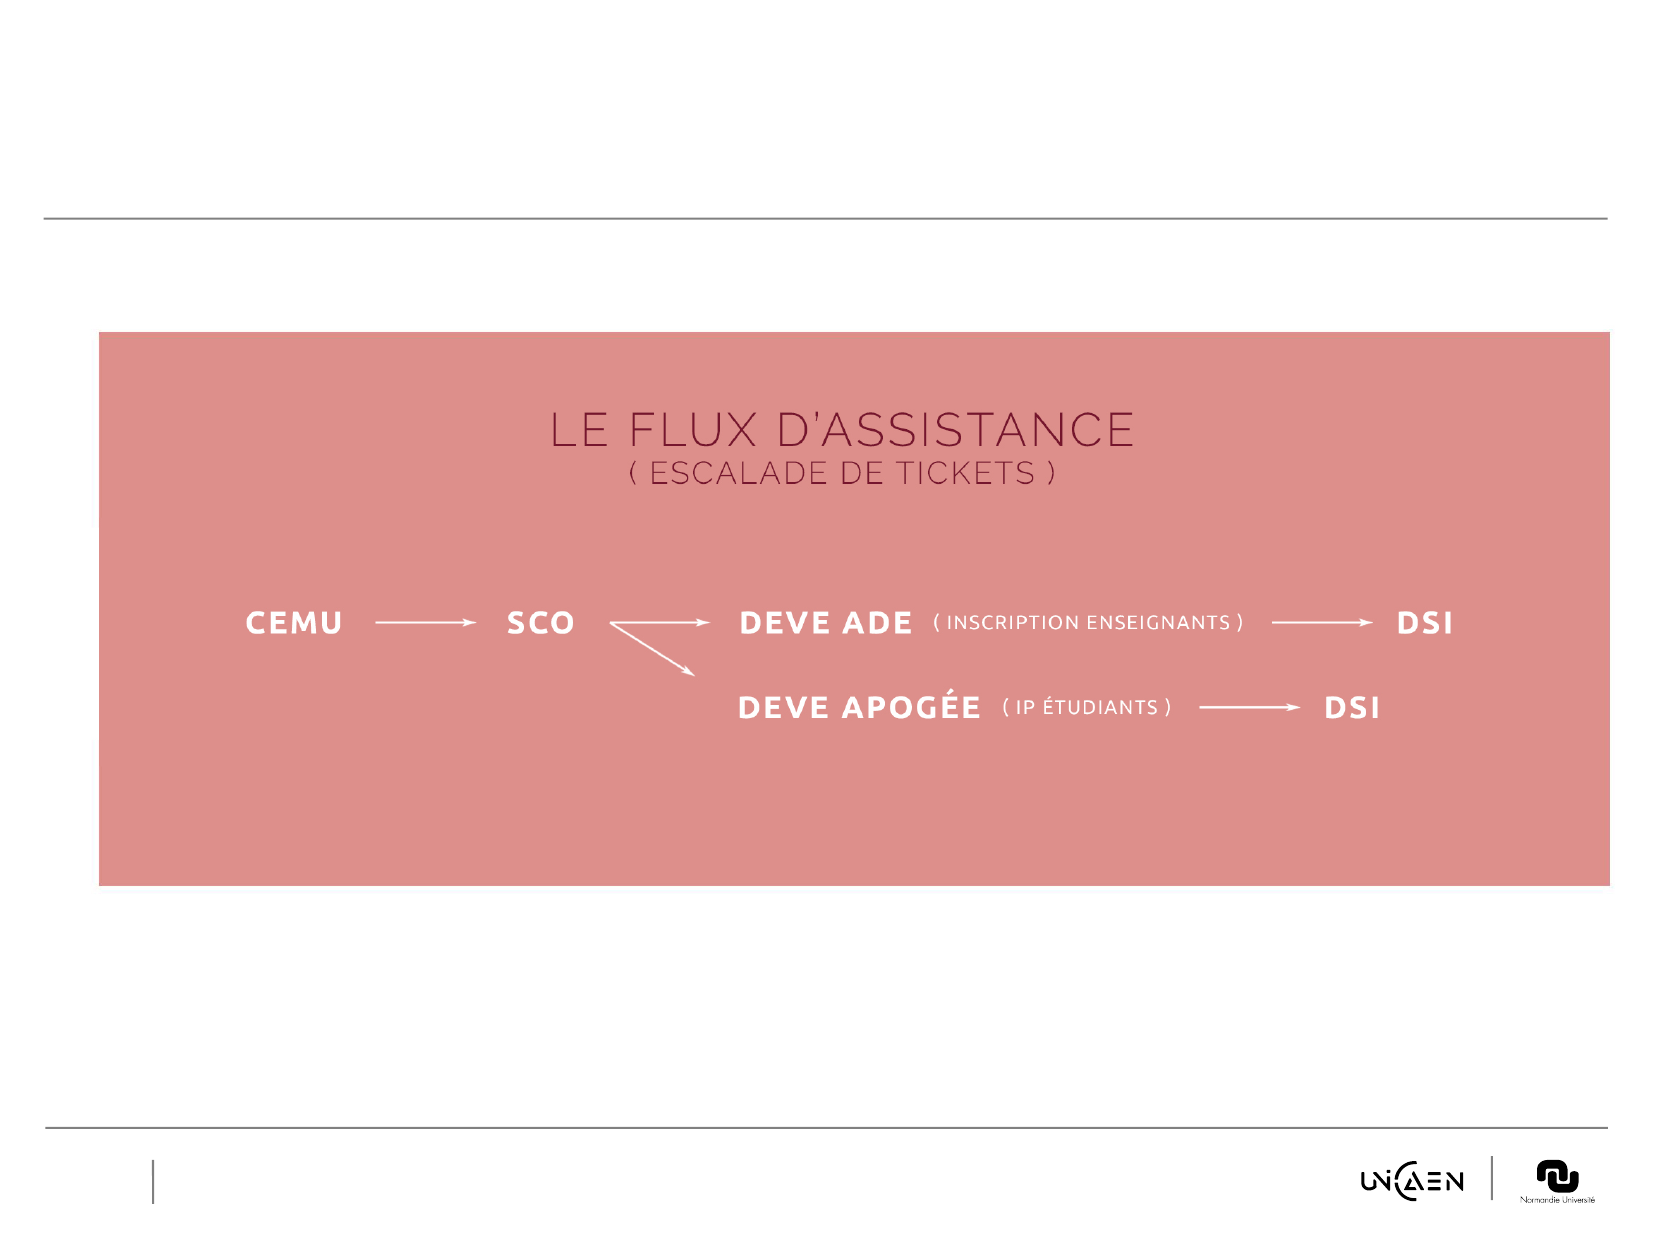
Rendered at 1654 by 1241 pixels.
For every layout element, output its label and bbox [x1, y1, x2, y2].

picture [0, 313, 1650, 925]
